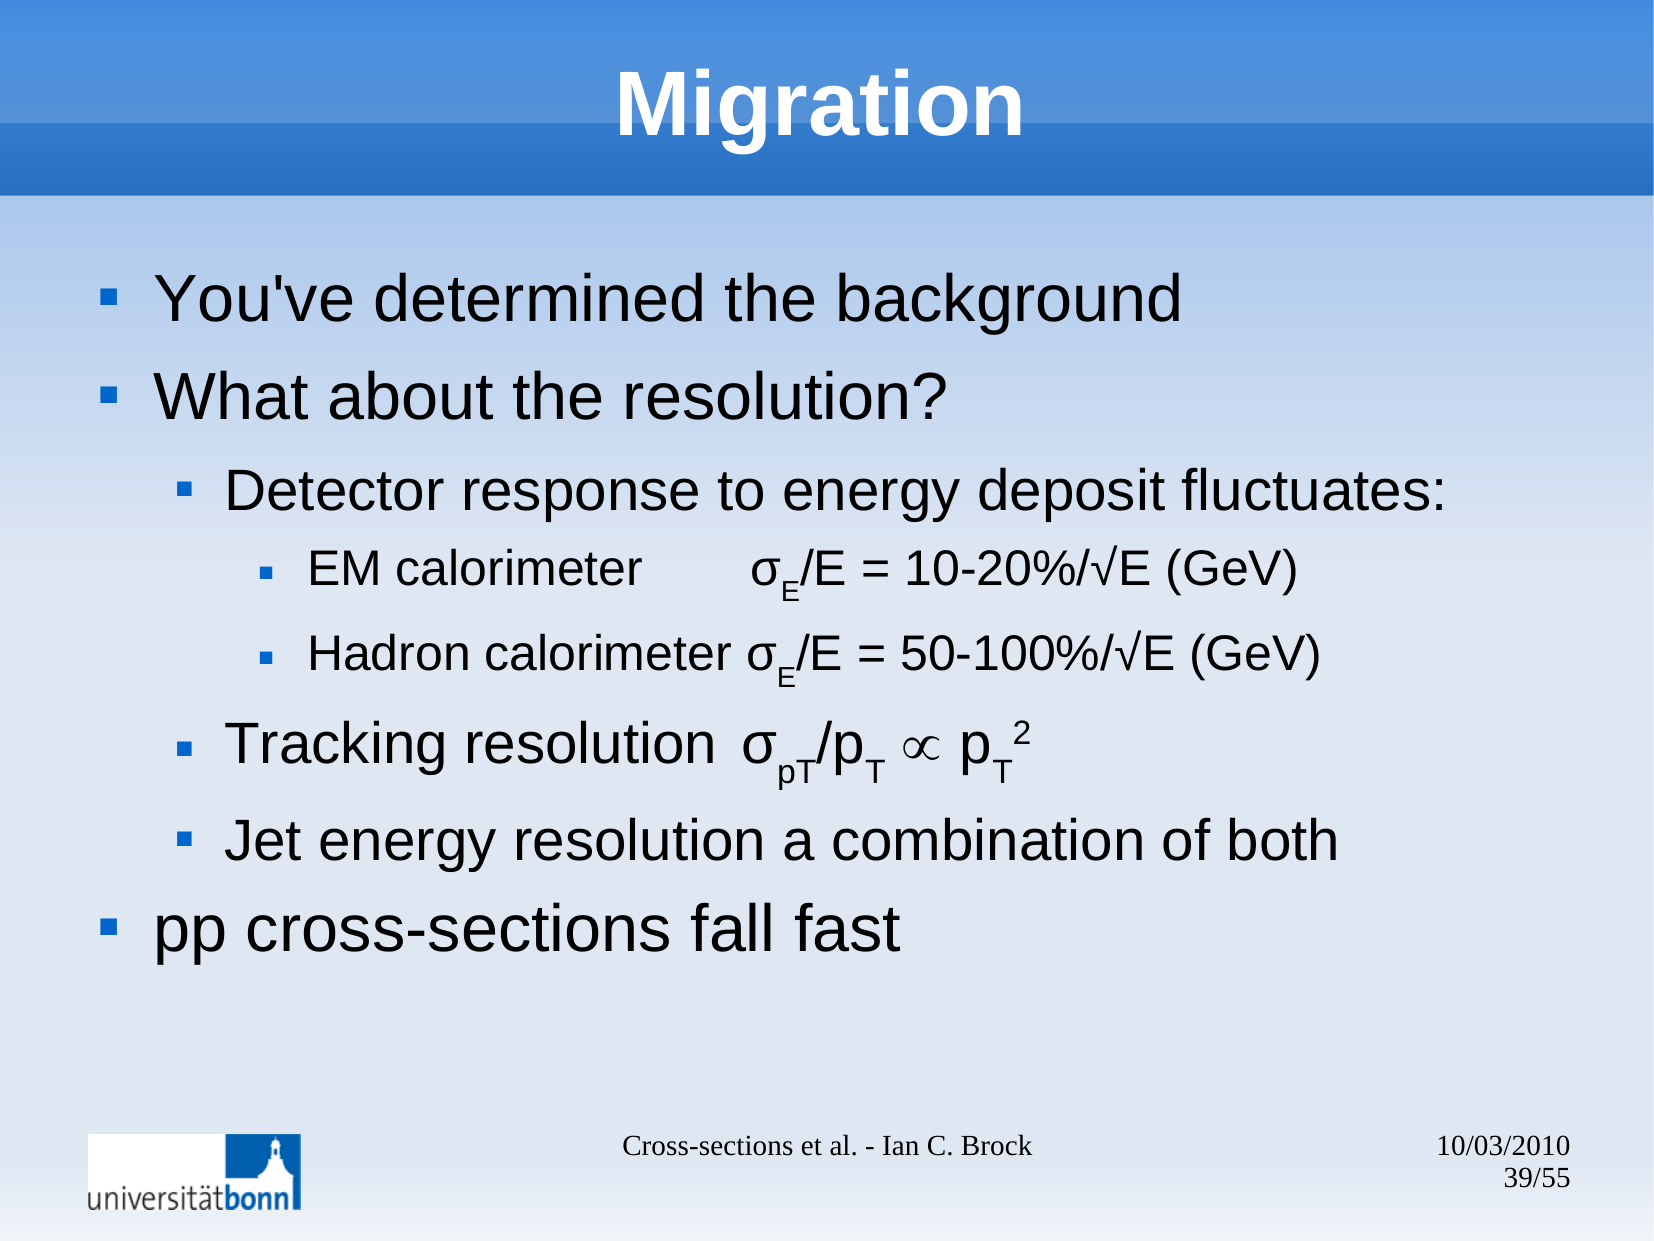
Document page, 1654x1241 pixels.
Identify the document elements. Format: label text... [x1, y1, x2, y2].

list You've determined the background What about the resolution? Detector response to energy deposit fluctuates: EM calorimeter σE/E = 10-20%/√E (GeV) Hadron calorimeter σE/E = 50-100%/√E (GeV) Tracking resolution σpT/pT ∝ pT2 Jet energy resolution a combination of both pp cross-sections fall fast [82, 260, 1571, 1065]
title Migration [76, 7, 1565, 200]
picture [0, 0, 1654, 1241]
